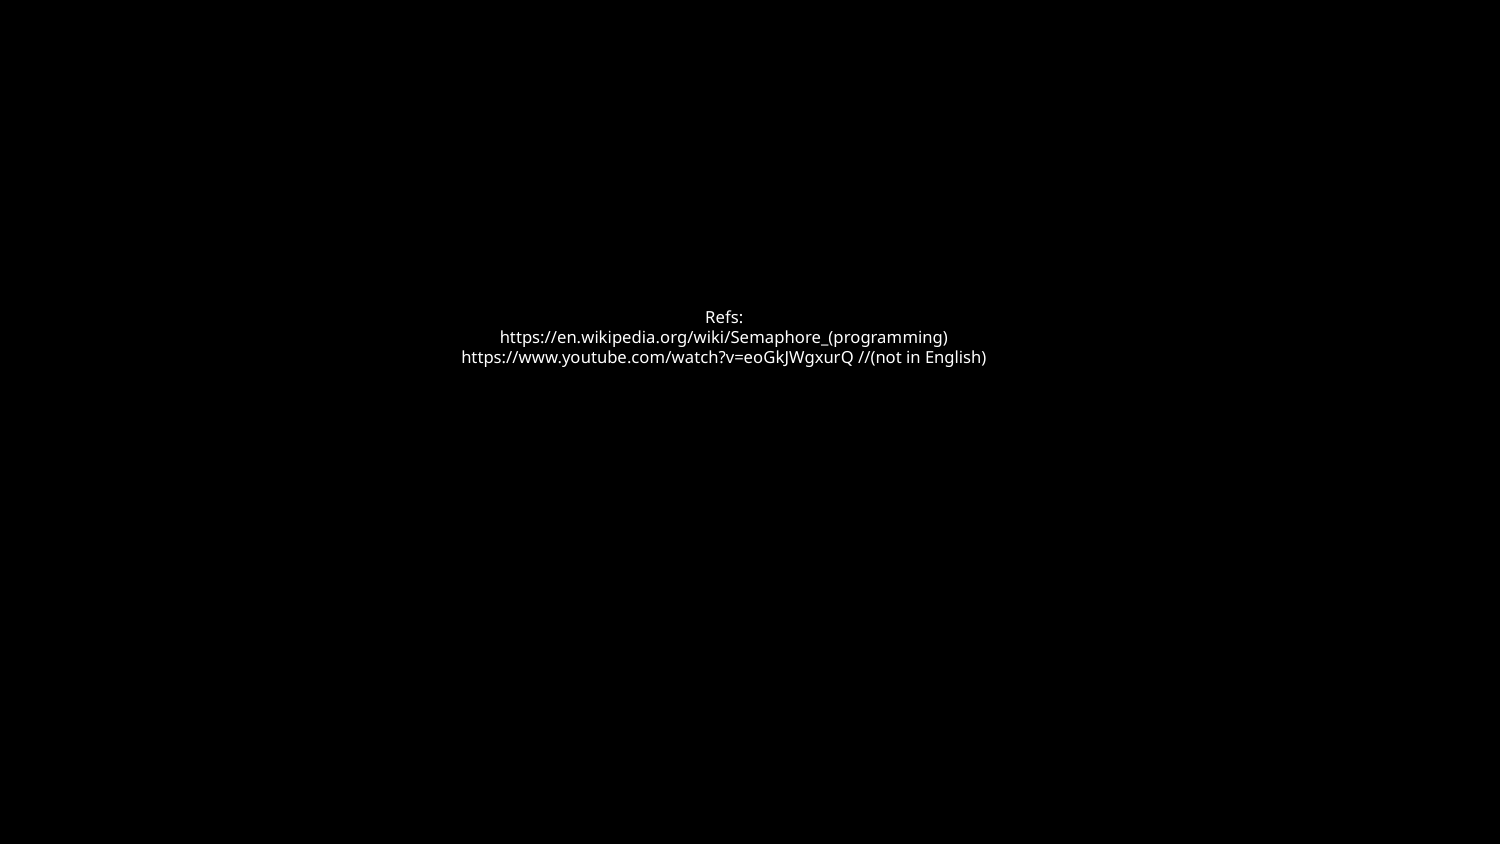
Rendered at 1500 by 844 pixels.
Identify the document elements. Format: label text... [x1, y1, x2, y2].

text_box Refs: https://en.wikipedia.org/wiki/Semaphore_(programming) https://www.youtube.com/watch?v=eoGkJWgxurQ //(not in English) [0, 196, 1449, 498]
